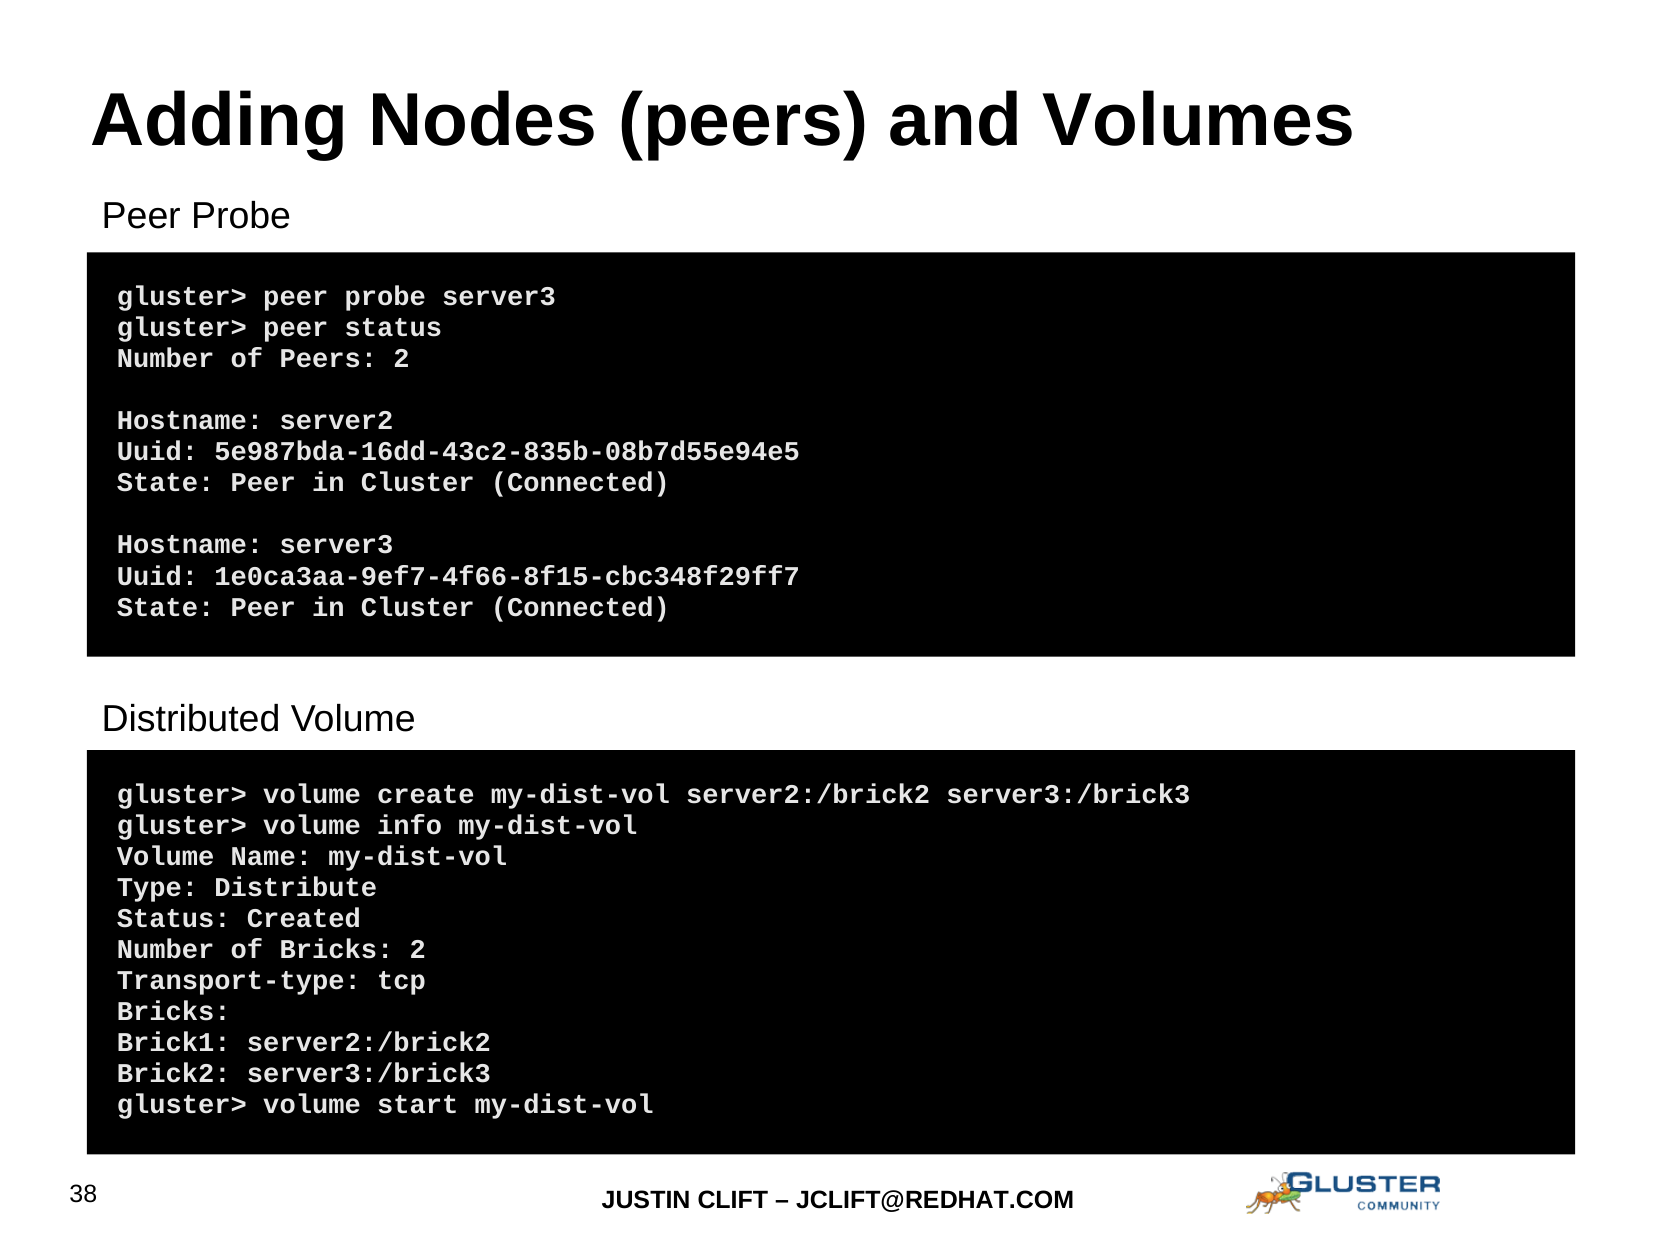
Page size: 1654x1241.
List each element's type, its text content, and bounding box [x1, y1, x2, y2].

text_box Distributed Volume [86, 690, 432, 747]
list gluster> volume create my-dist-vol server2:/brick2 server3:/brick3 gluster> volume info my-dist-vol Volume Name: my-dist-vol Type: Distribute Status: Created Number of Bricks: 2 Transport-type: tcp Bricks: Brick1: server2:/brick2 Brick2: server3:/brick3 gluster> volume start my-dist-vol [86, 750, 1576, 1155]
title Adding Nodes (peers) and Volumes [90, 15, 1579, 223]
list gluster> peer probe server3 gluster> peer status Number of Peers: 2 Hostname: server2 Uuid: 5e987bda-16dd-43c2-835b-08b7d55e94e5 State: Peer in Cluster (Connected) Hostname: server3 Uuid: 1e0ca3aa-9ef7-4f66-8f15-cbc348f29ff7 State: Peer in Cluster (Connected) [86, 252, 1576, 657]
picture [1246, 1170, 1440, 1215]
text_box Peer Probe [86, 187, 307, 245]
